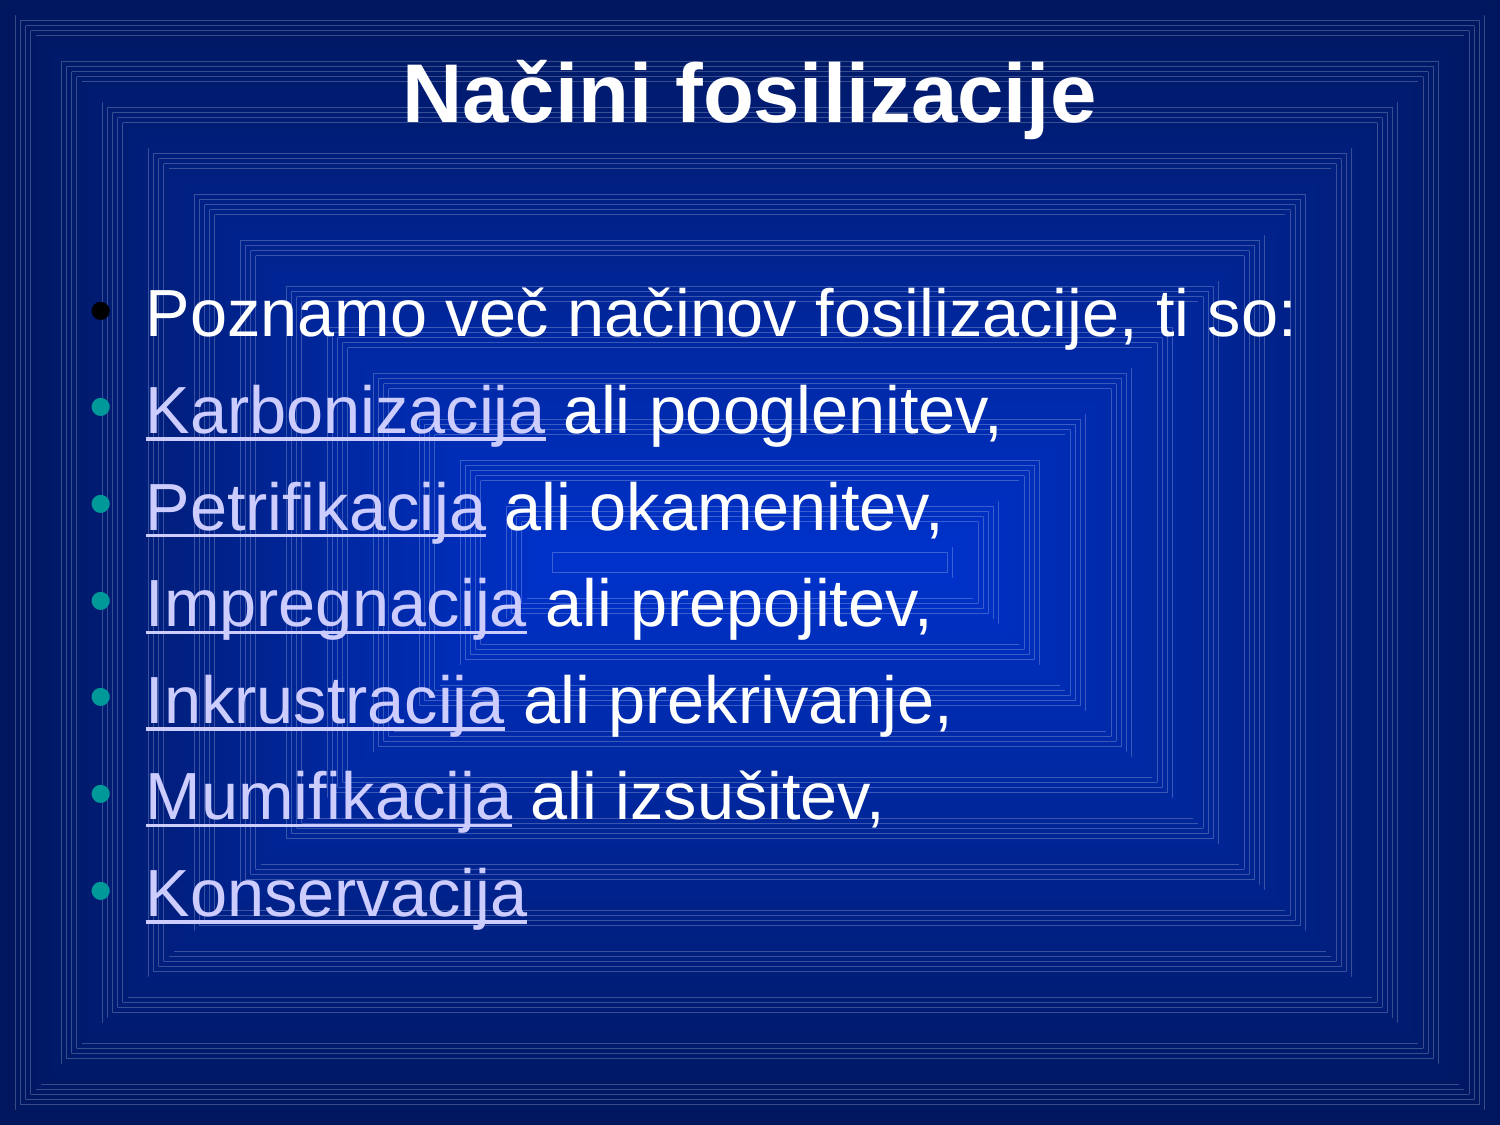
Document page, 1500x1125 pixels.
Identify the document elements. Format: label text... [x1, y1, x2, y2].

title Načini fosilizacije [75, 31, 1425, 247]
list Poznamo več načinov fosilizacije, ti so: Karbonizacija ali pooglenitev, Petrifikacija ali okamenitev, Impregnacija ali prepojitev, Inkrustracija ali prekrivanje, Mumifikacija ali izsušitev, Konservacija [75, 262, 1425, 1035]
